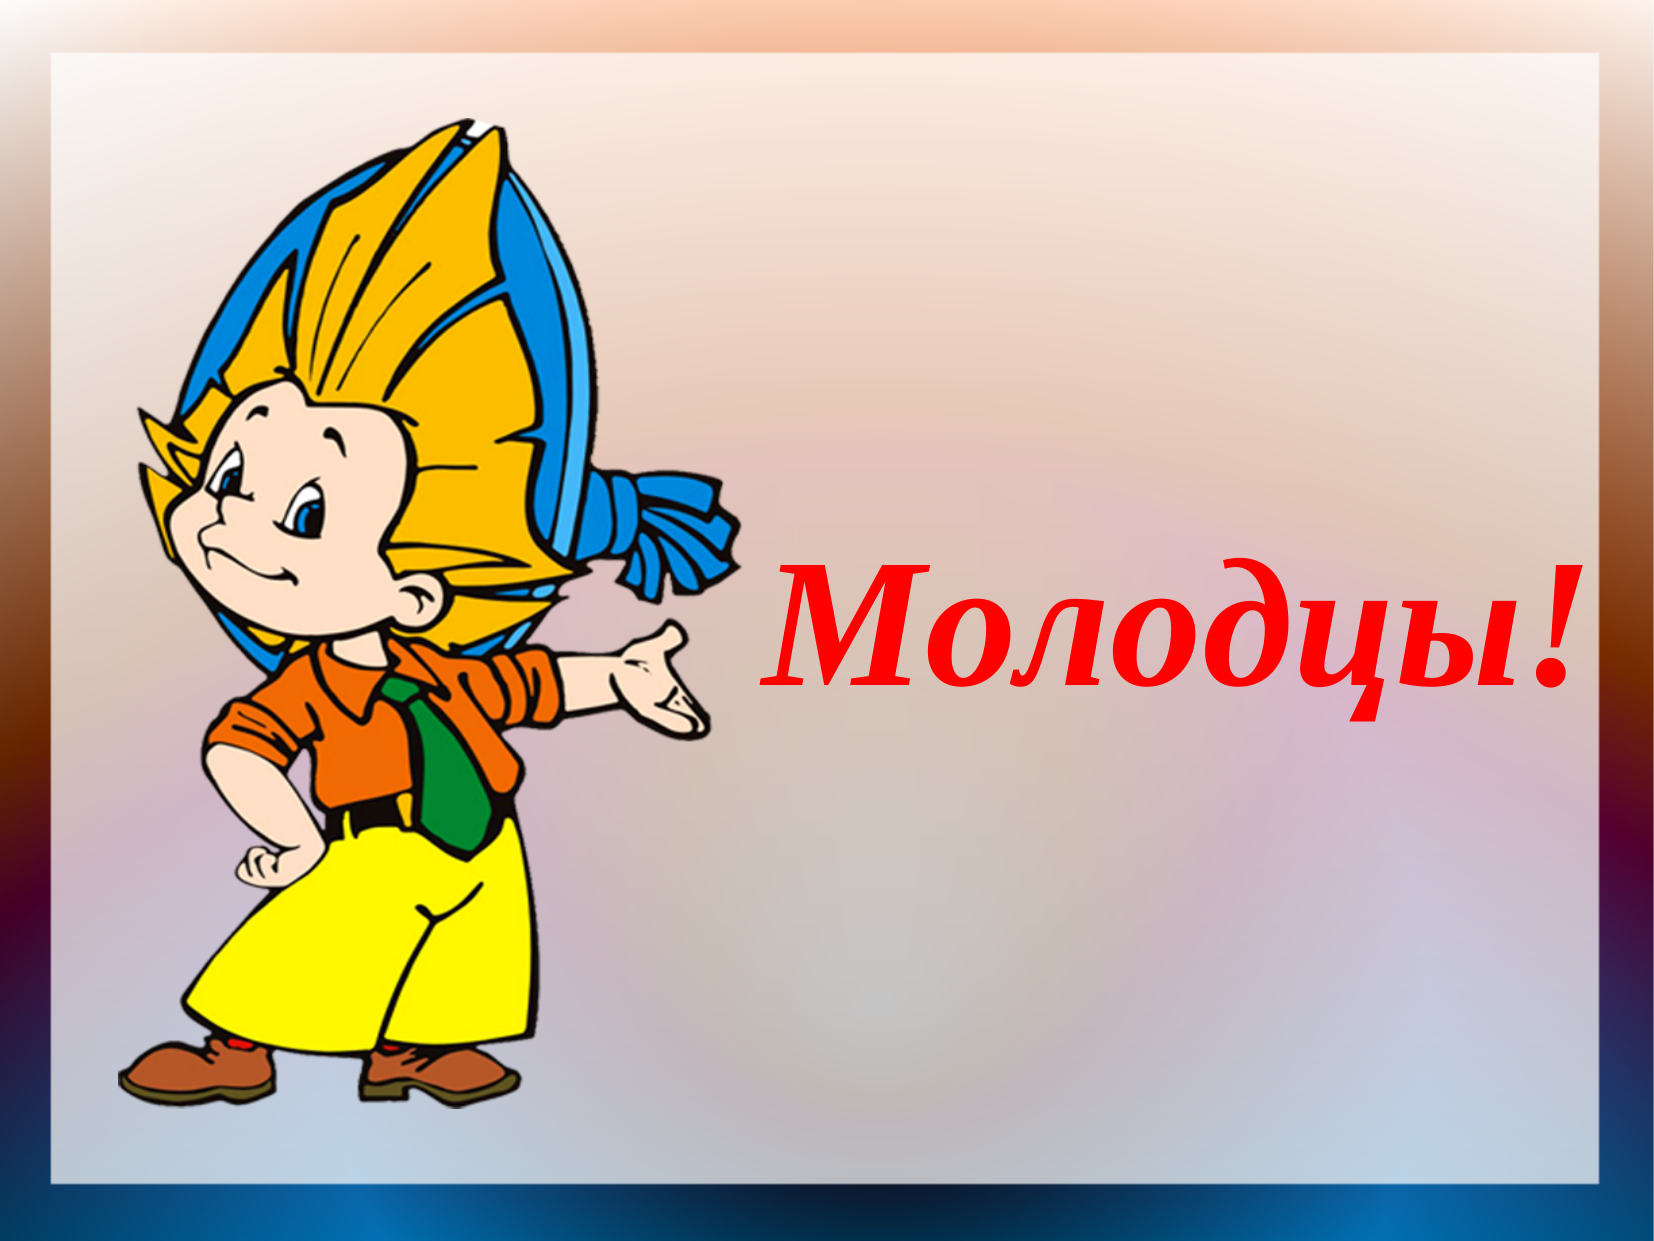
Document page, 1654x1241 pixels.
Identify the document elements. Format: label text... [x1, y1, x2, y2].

picture [0, 0, 1654, 1241]
list Молодцы! [679, 290, 1625, 1109]
